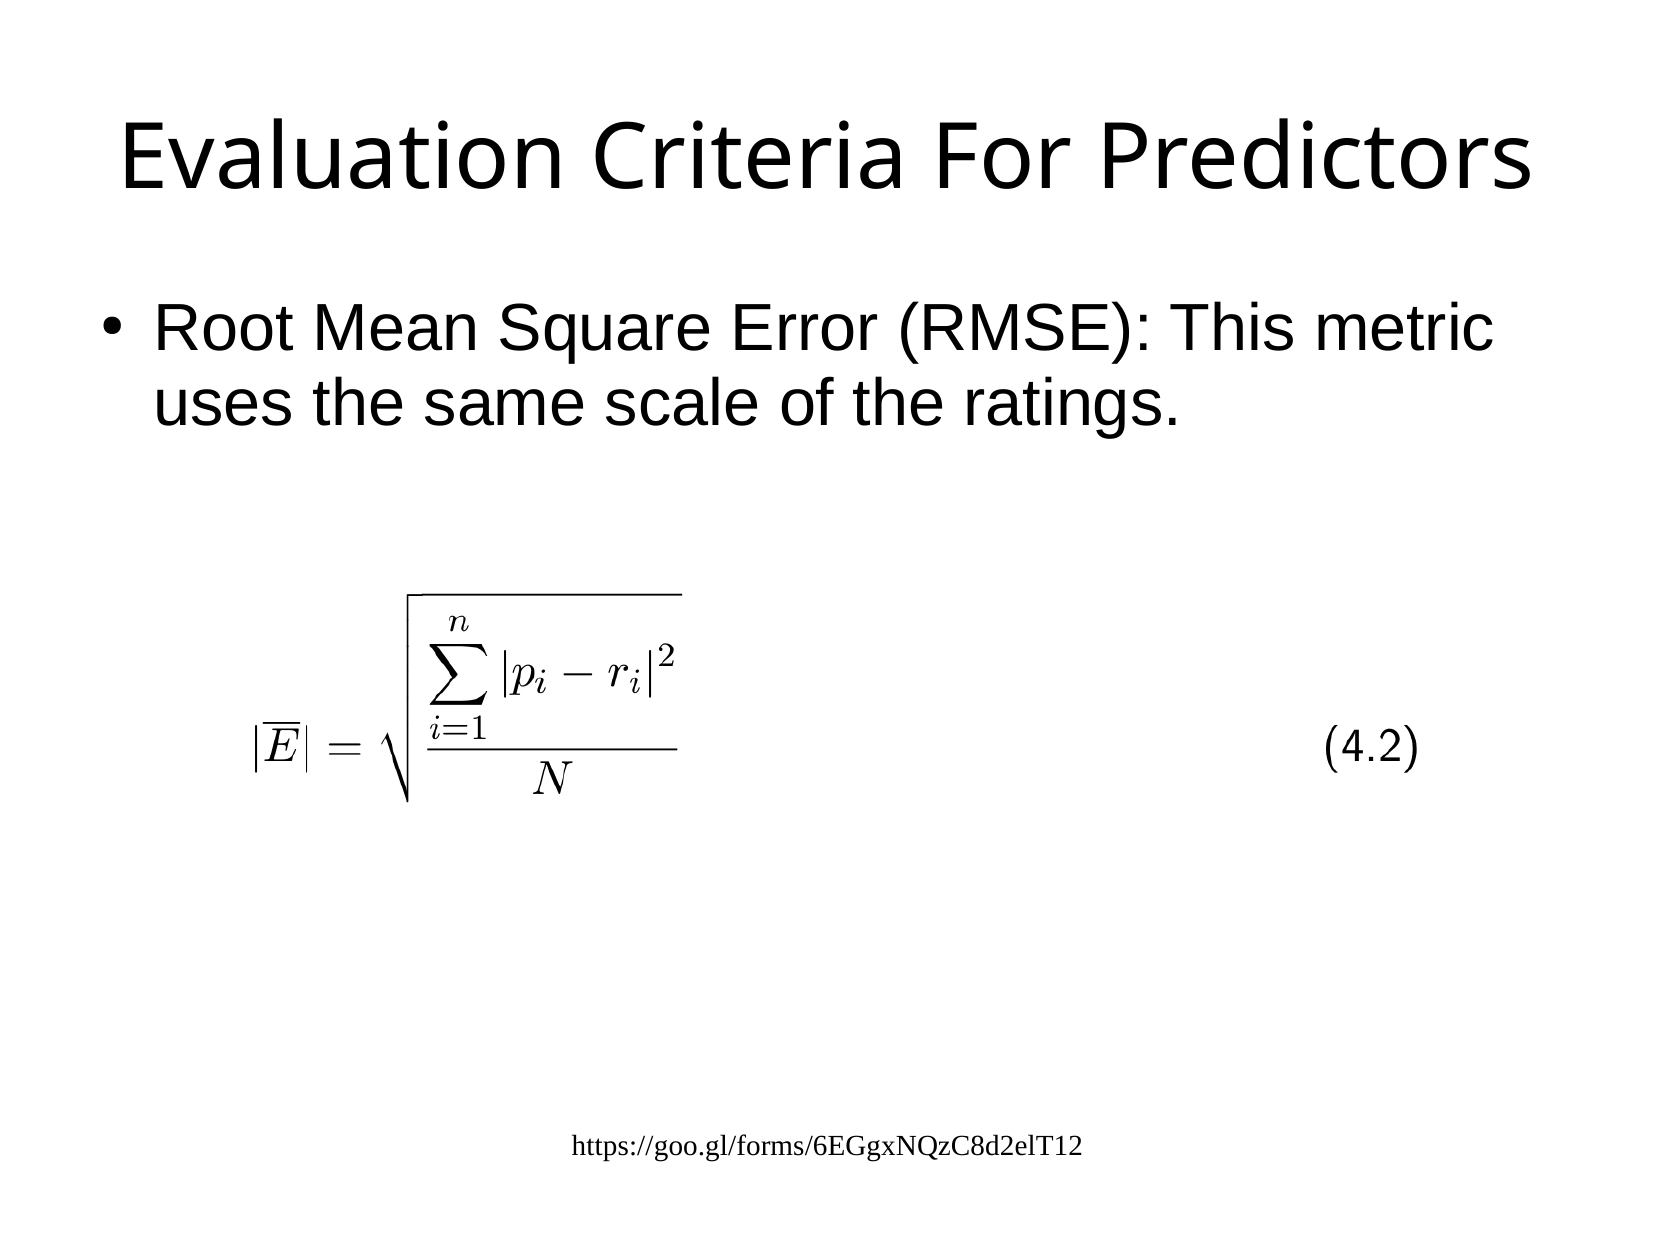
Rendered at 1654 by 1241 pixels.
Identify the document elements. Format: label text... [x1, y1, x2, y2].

list Root Mean Square Error (RMSE): This metric uses the same scale of the ratings. [82, 290, 1571, 496]
title Evaluation Criteria For Predictors [82, 49, 1571, 257]
picture [193, 526, 1460, 831]
